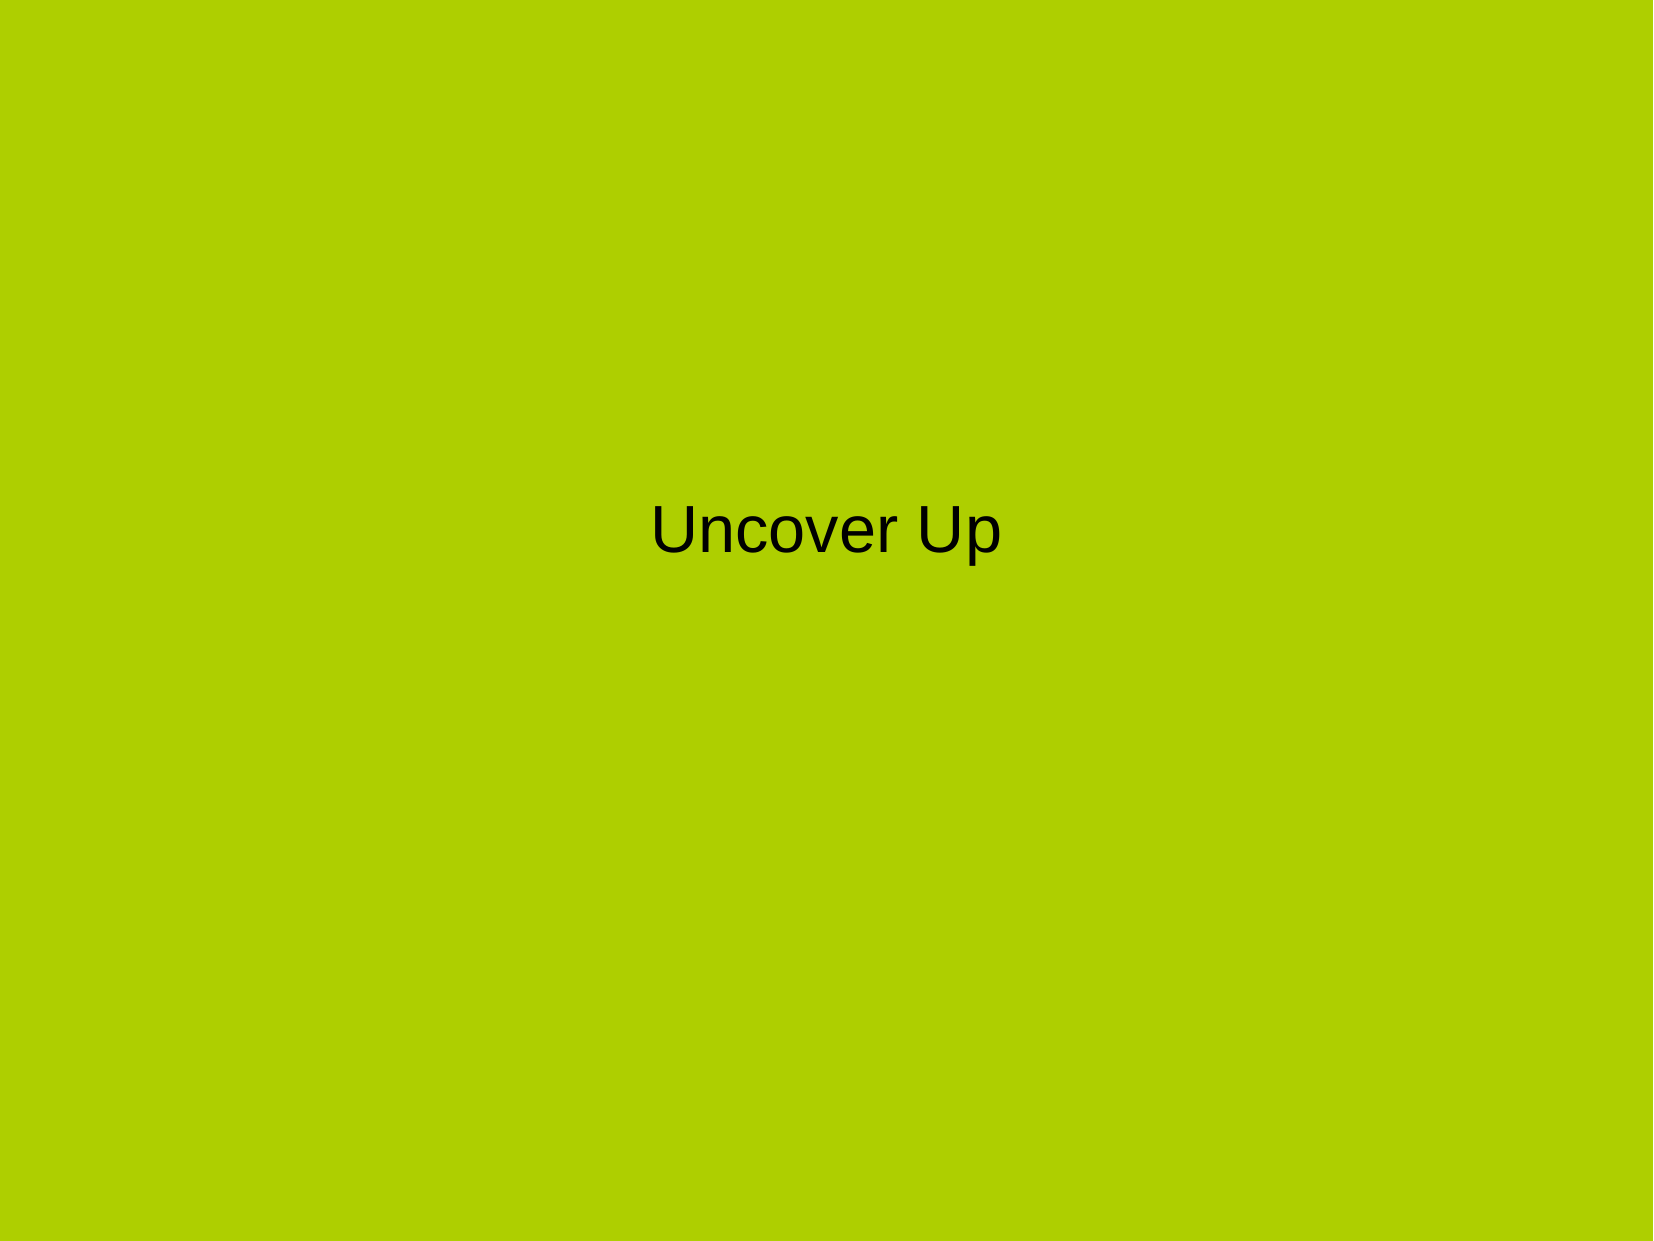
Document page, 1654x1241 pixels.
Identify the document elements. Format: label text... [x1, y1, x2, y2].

subtitle Uncover Up [82, 49, 1571, 1010]
